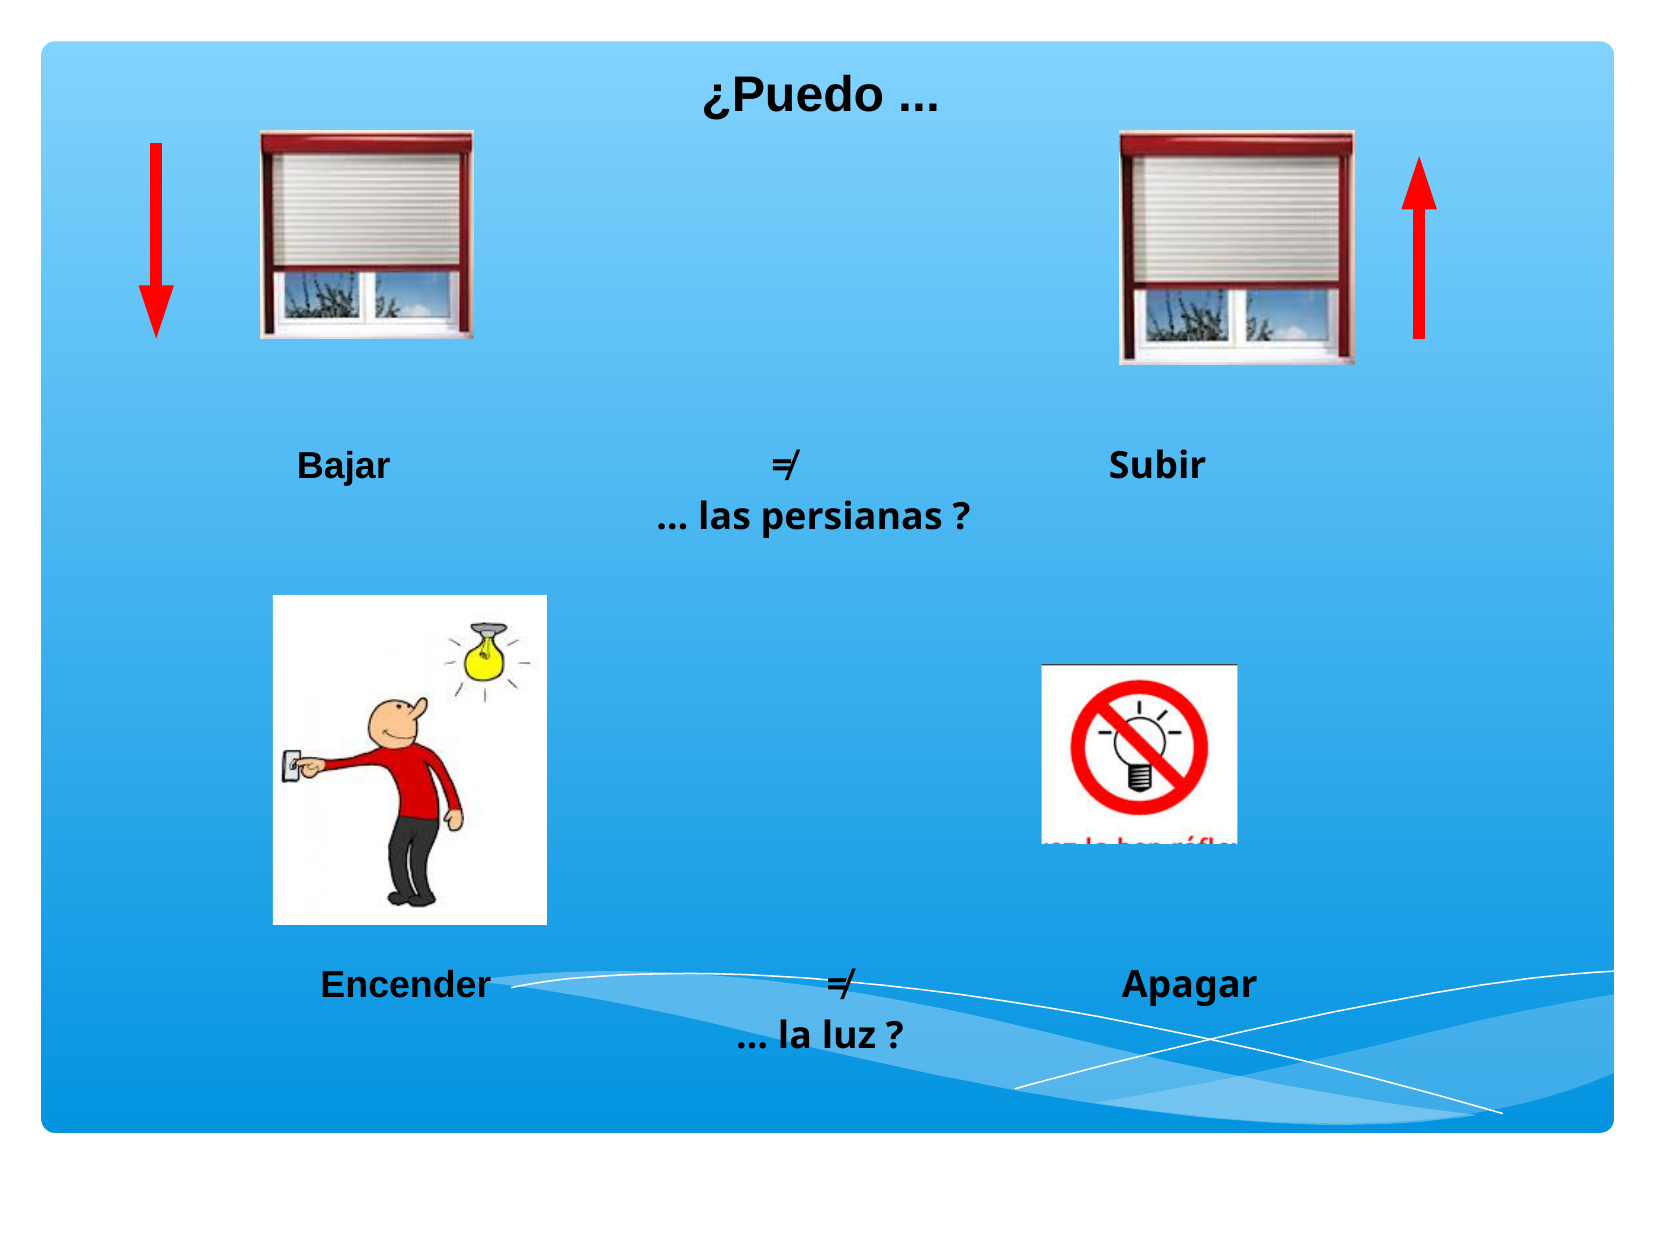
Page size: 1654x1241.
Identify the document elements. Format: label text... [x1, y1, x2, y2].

picture [272, 595, 547, 925]
picture [1041, 664, 1238, 844]
picture [260, 130, 474, 339]
text_box Encender ≠ Apagar … la luz ? [221, 950, 1420, 1067]
picture [1119, 130, 1355, 365]
text_box Bajar ≠ Subir … las persianas ? [208, 431, 1420, 547]
text_box ¿Puedo ... [555, 59, 1087, 130]
